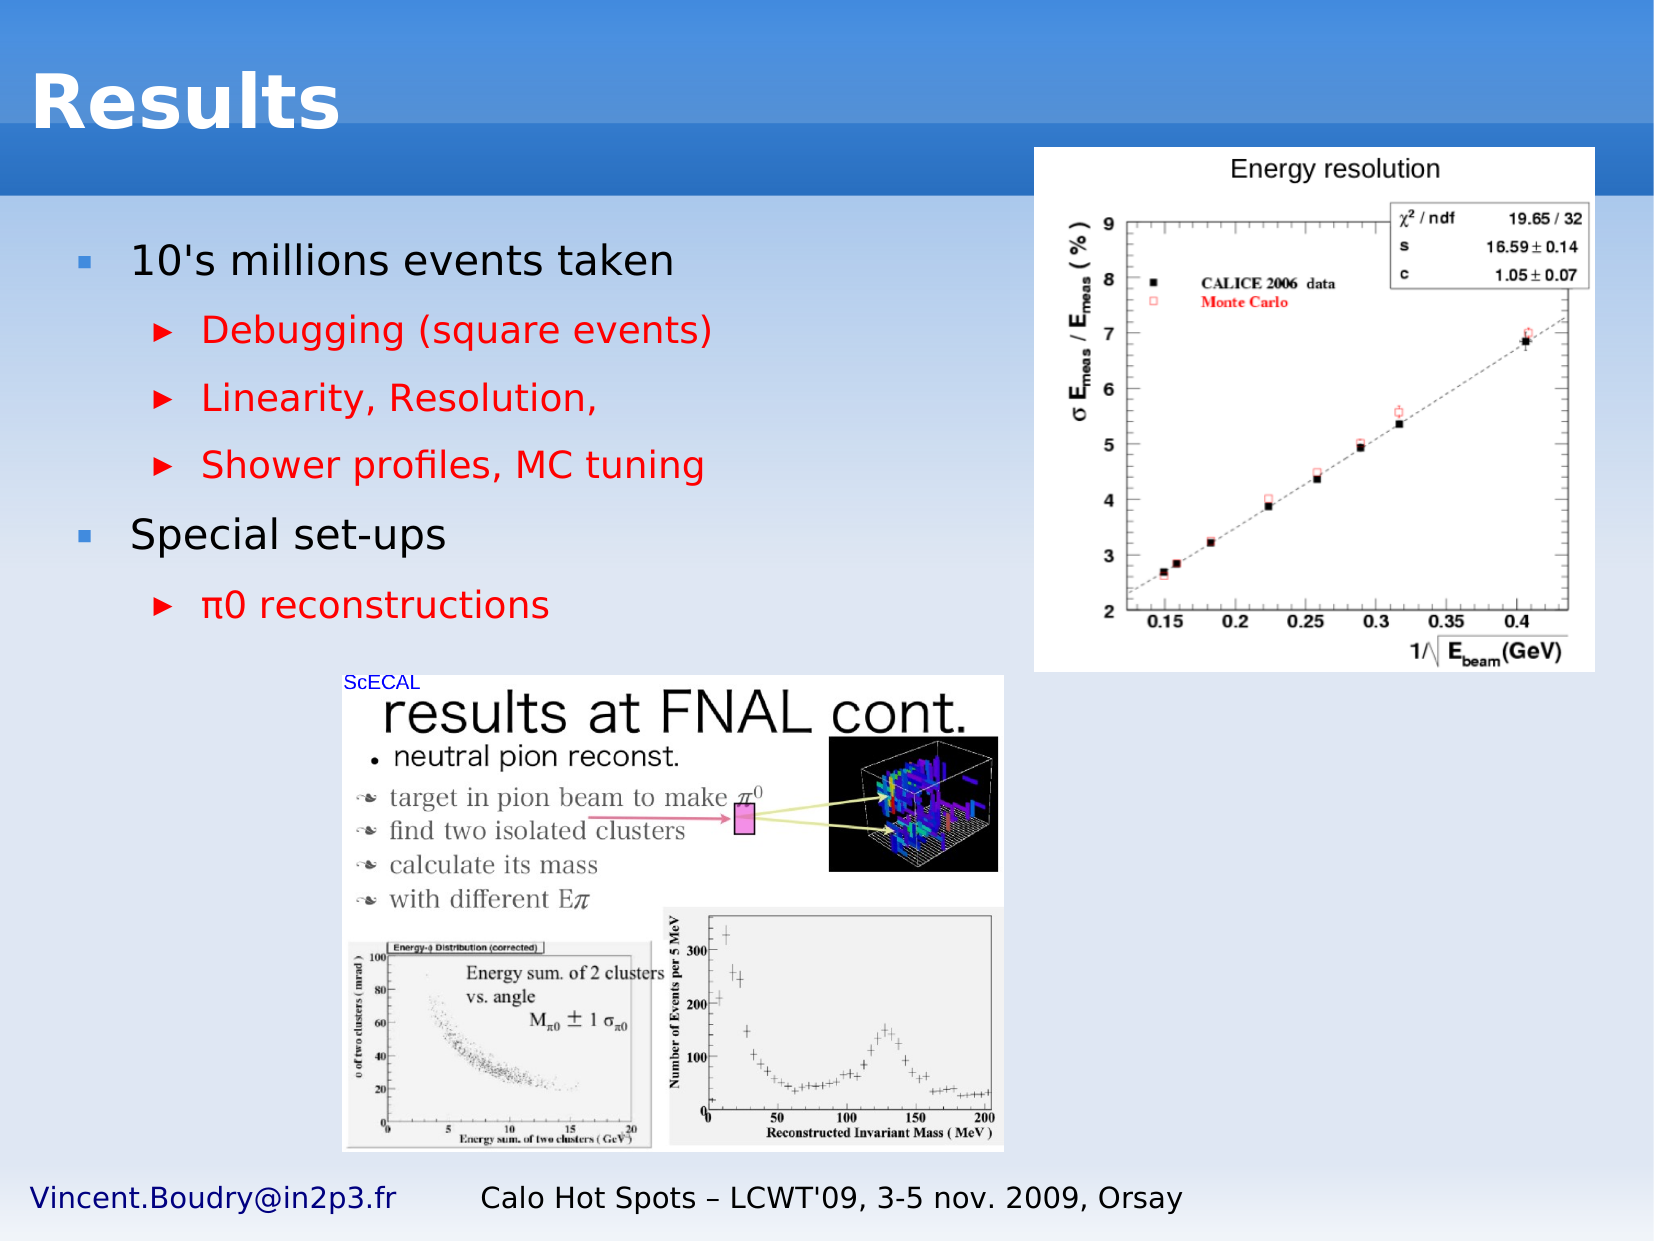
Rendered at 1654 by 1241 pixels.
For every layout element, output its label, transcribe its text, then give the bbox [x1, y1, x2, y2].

list 10's millions events taken Debugging (square events) Linearity, Resolution, Shower profiles, MC tuning Special set-ups π0 reconstructions [59, 236, 1595, 1137]
picture [0, 0, 1654, 1241]
title Results [29, 7, 1654, 200]
